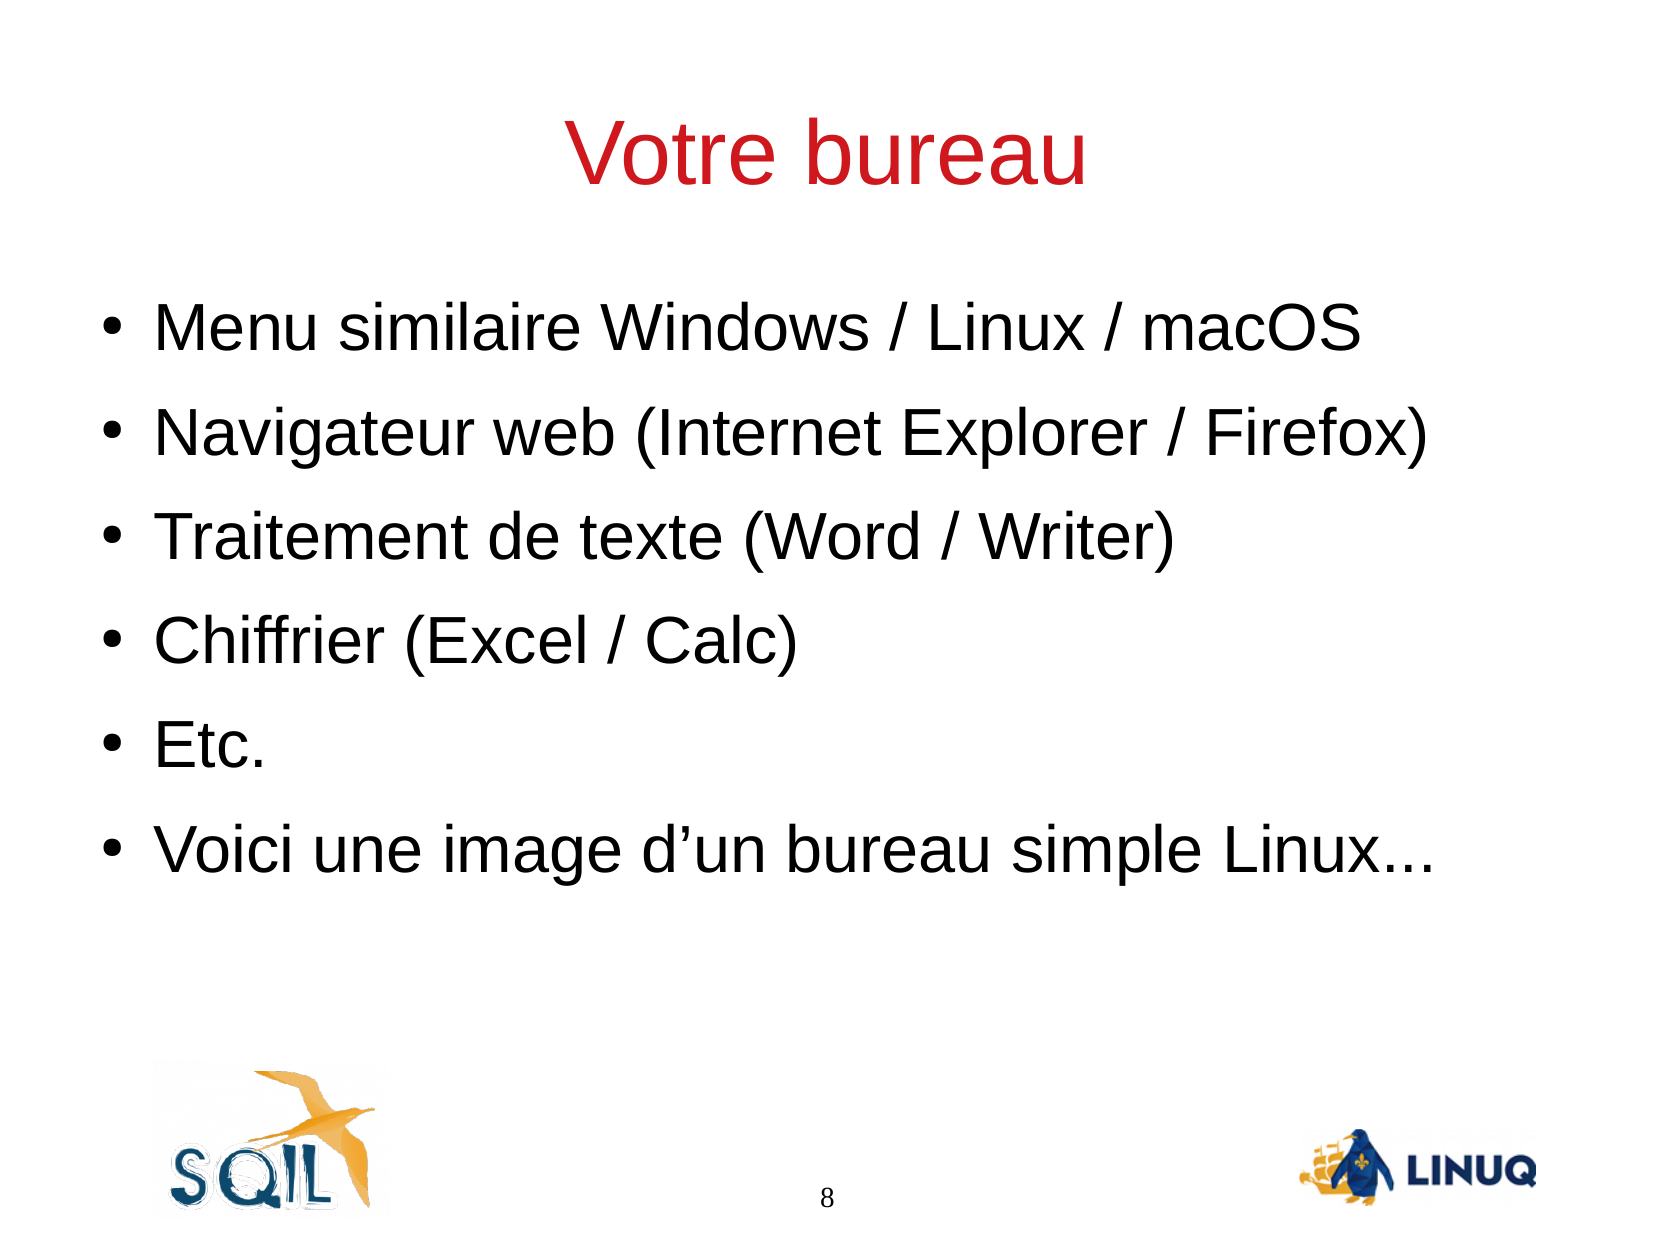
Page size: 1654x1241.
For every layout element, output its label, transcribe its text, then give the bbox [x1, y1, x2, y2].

picture [153, 1060, 390, 1220]
list Menu similaire Windows / Linux / macOS Navigateur web (Internet Explorer / Firefox) Traitement de texte (Word / Writer) Chiffrier (Excel / Calc) Etc. Voici une image d’un bureau simple Linux... [82, 290, 1571, 1010]
picture [1299, 1129, 1536, 1206]
title Votre bureau [82, 49, 1571, 257]
